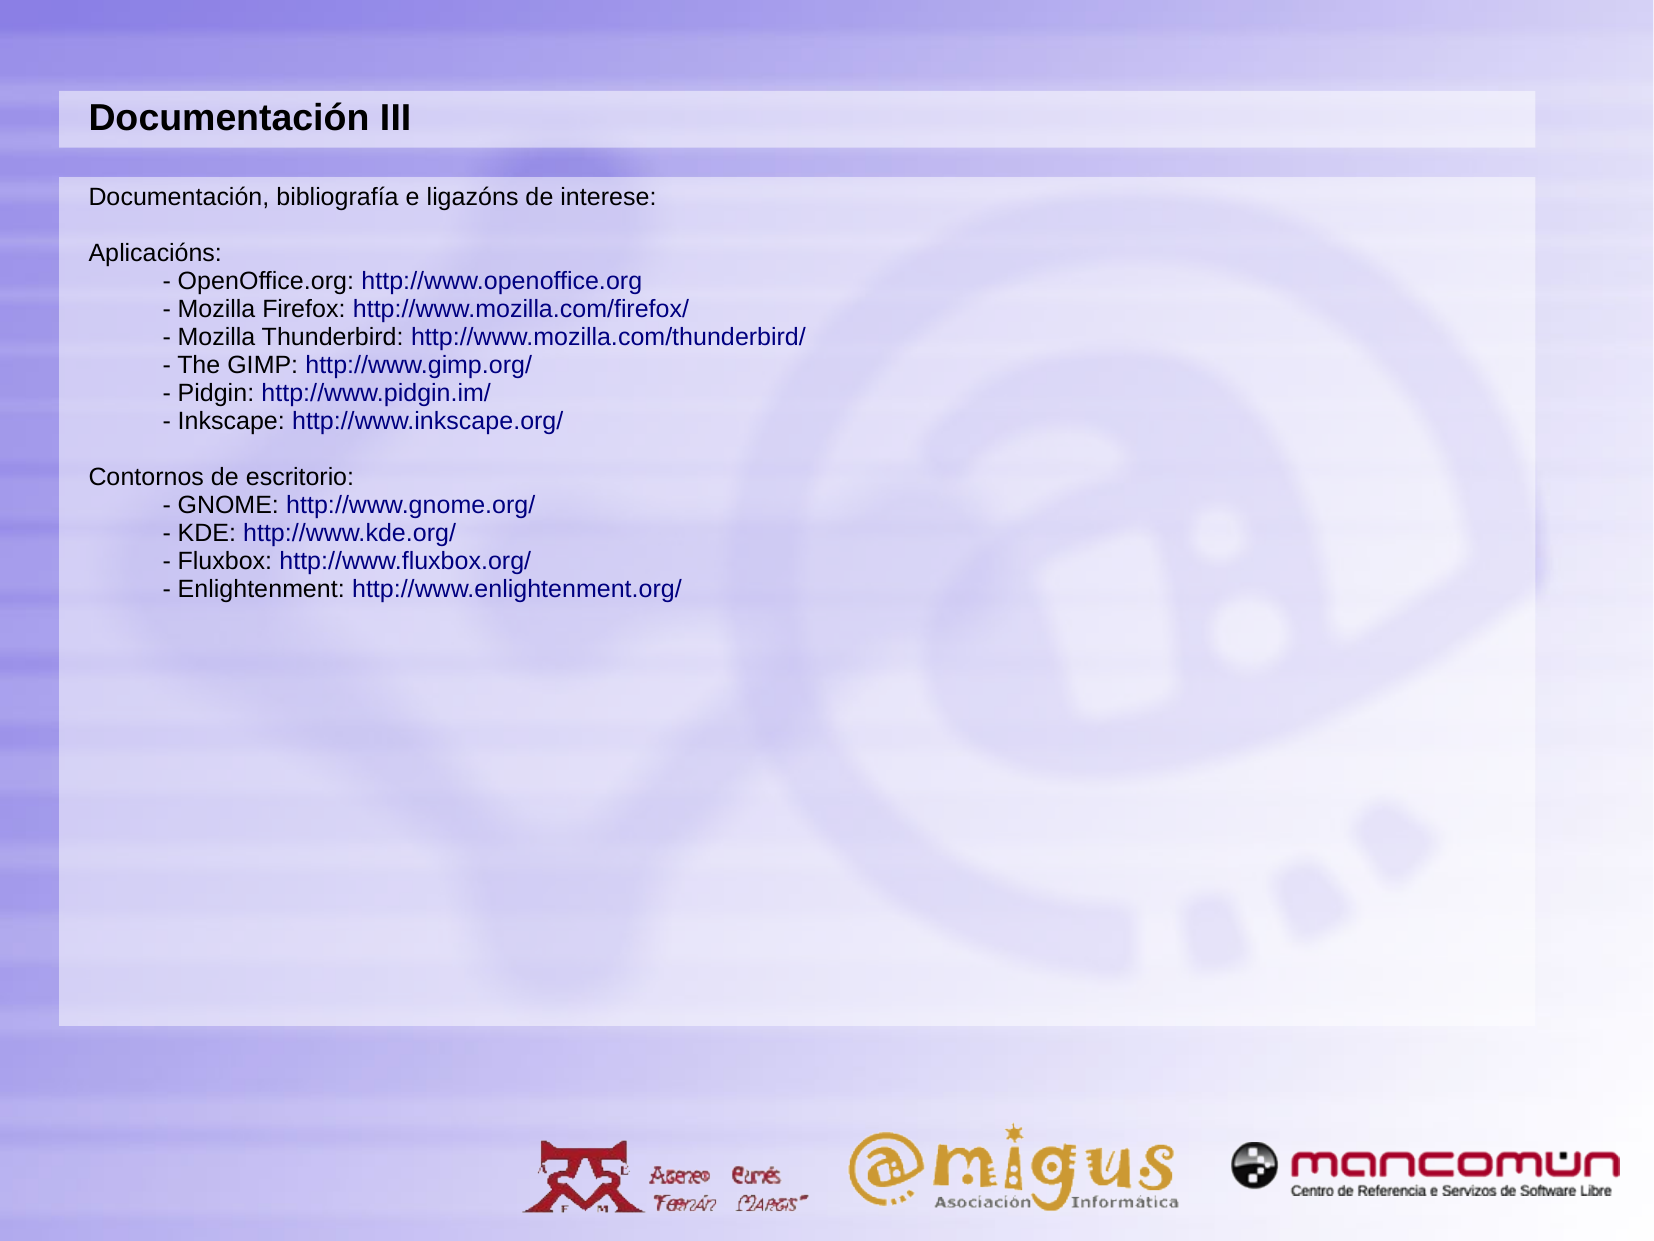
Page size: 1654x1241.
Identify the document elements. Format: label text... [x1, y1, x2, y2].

picture [0, 0, 1654, 1241]
text_box Documentación III [59, 90, 1536, 148]
text_box Documentación, bibliografía e ligazóns de interese: Aplicacións: - OpenOffice.org: http://www.openoffice.org - Mozilla Firefox: http://www.mozilla.com/firefox/ - Mozilla Thunderbird: http://www.mozilla.com/thunderbird/ - The GIMP: http://www.gimp.org/ - Pidgin: http://www.pidgin.im/ - Inkscape: http://www.inkscape.org/ Contornos de escritorio: - GNOME: http://www.gnome.org/ - KDE: http://www.kde.org/ - Fluxbox: http://www.fluxbox.org/ - Enlightenment: http://www.enlightenment.org/ [59, 177, 1536, 1026]
